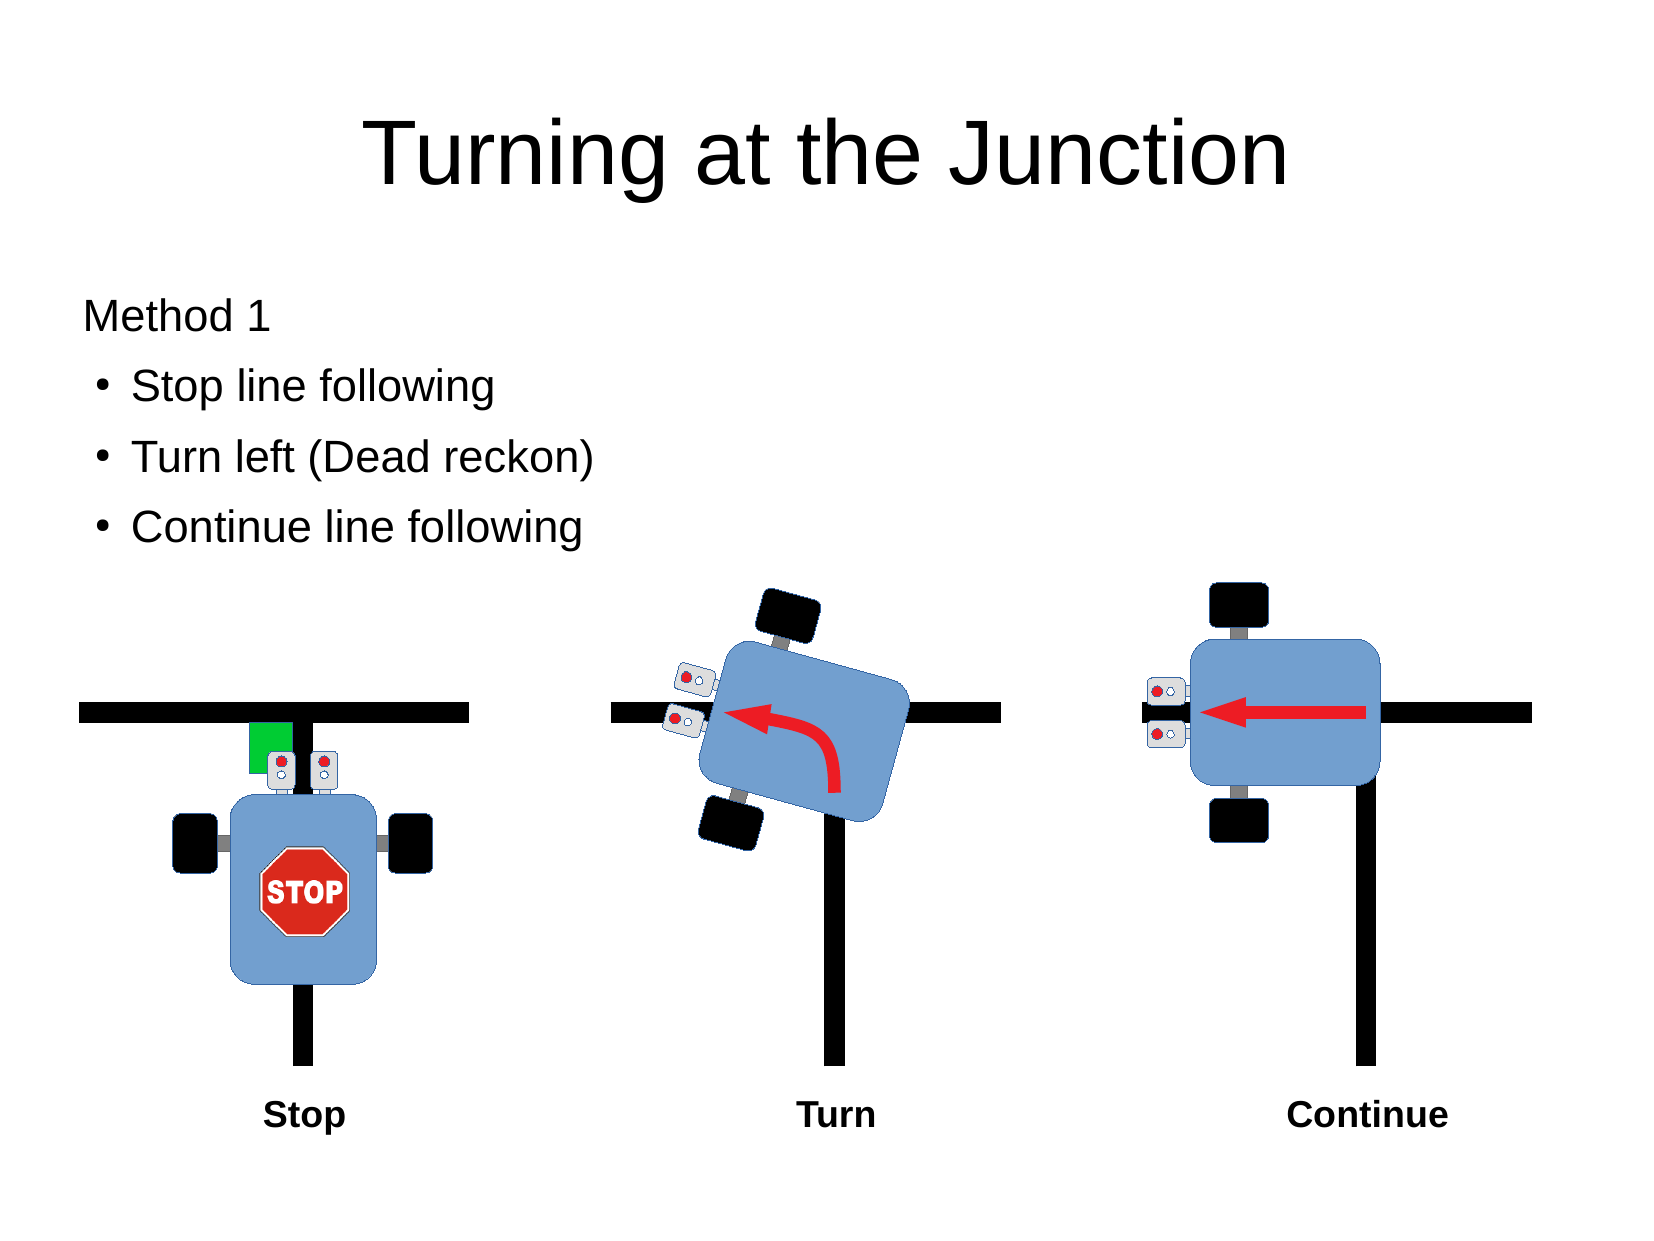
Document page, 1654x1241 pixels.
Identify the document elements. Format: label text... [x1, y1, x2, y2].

text_box [662, 588, 910, 851]
title Turning at the Junction [82, 49, 1571, 257]
text_box Turn [738, 1086, 934, 1144]
text_box [1147, 582, 1381, 843]
text_box Stop [207, 1086, 403, 1144]
text_box [172, 722, 433, 985]
text_box Continue [1270, 1086, 1466, 1144]
picture [259, 846, 350, 937]
list Method 1 Stop line following Turn left (Dead reckon) Continue line following [82, 290, 1571, 556]
